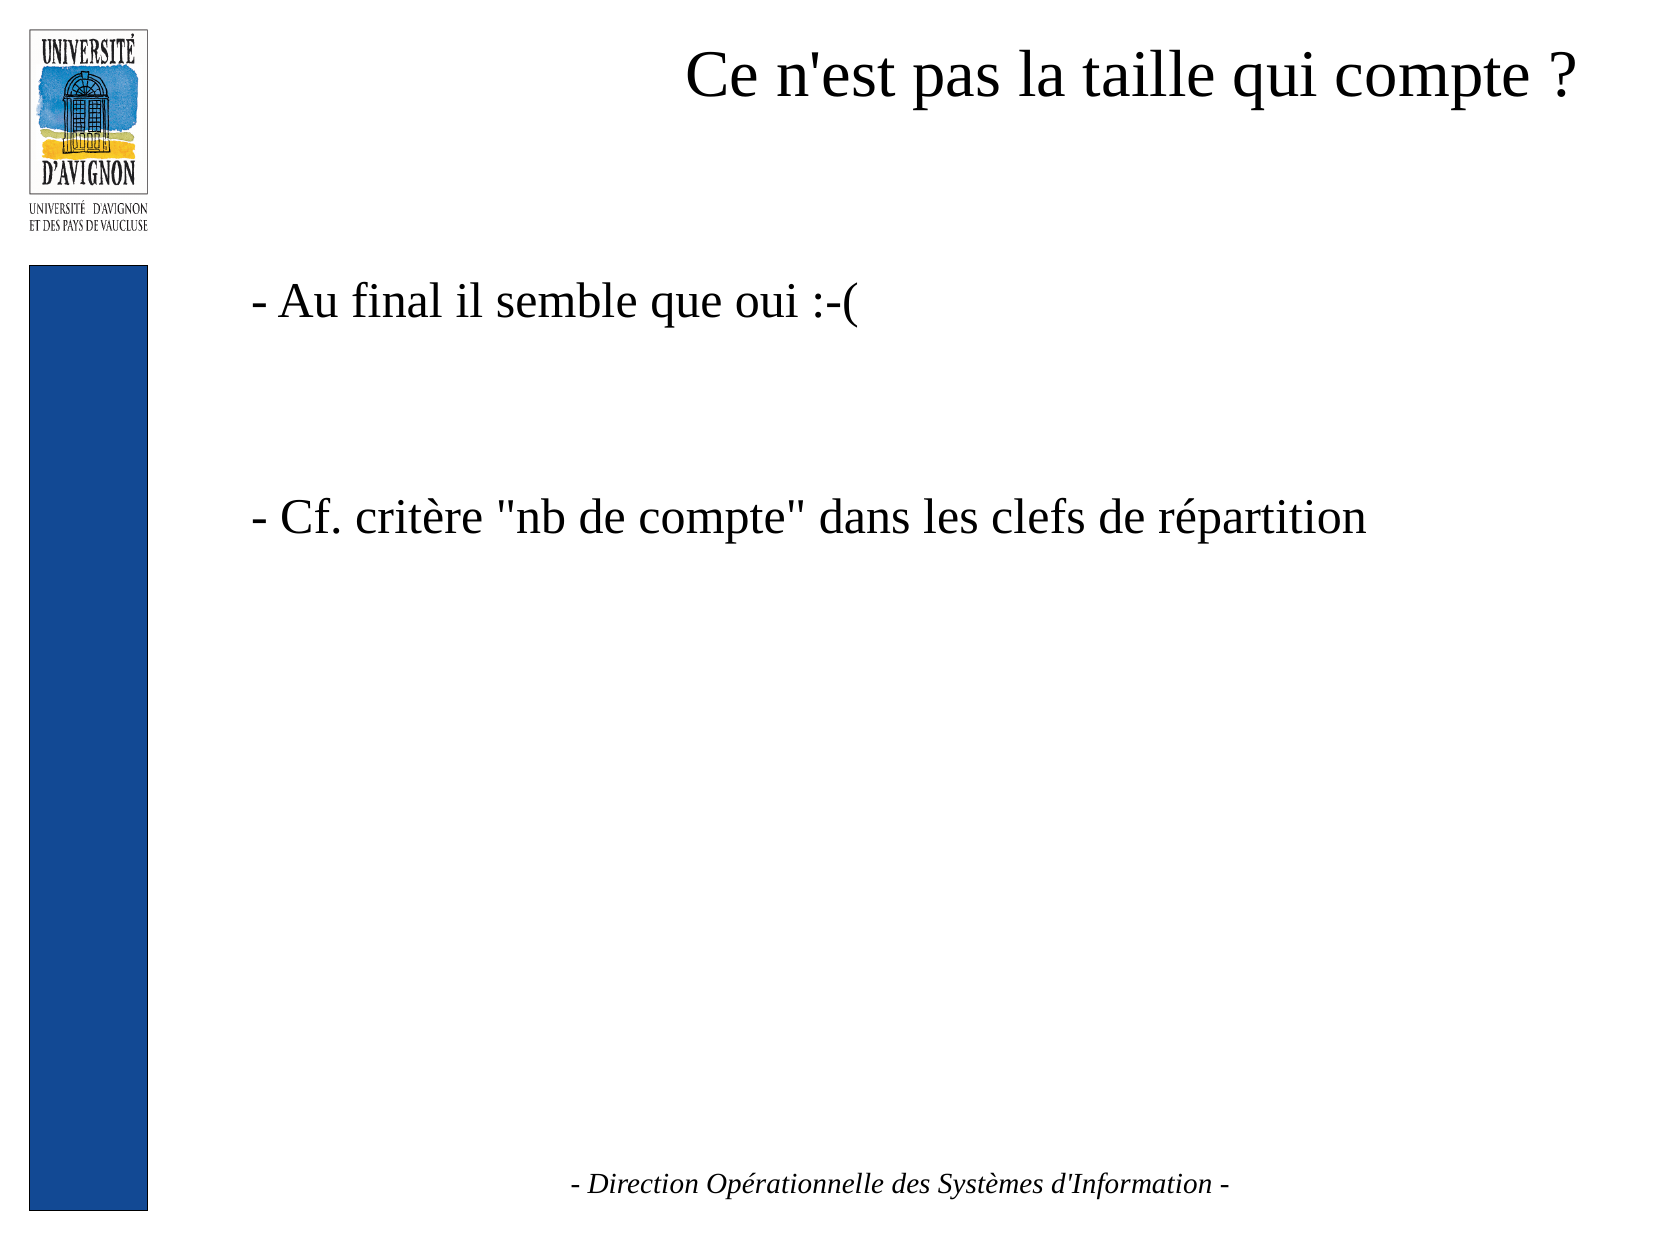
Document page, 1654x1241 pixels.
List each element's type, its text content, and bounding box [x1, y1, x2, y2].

text_box [29, 265, 148, 1211]
picture [29, 29, 148, 236]
text_box - Au final il semble que oui :-( - Cf. critère "nb de compte" dans les clefs de répartition [236, 265, 1536, 628]
text_box Ce n'est pas la taille qui compte ? [177, 29, 1595, 119]
text_box - Direction Opérationnelle des Systèmes d'Information - [236, 1160, 1566, 1208]
